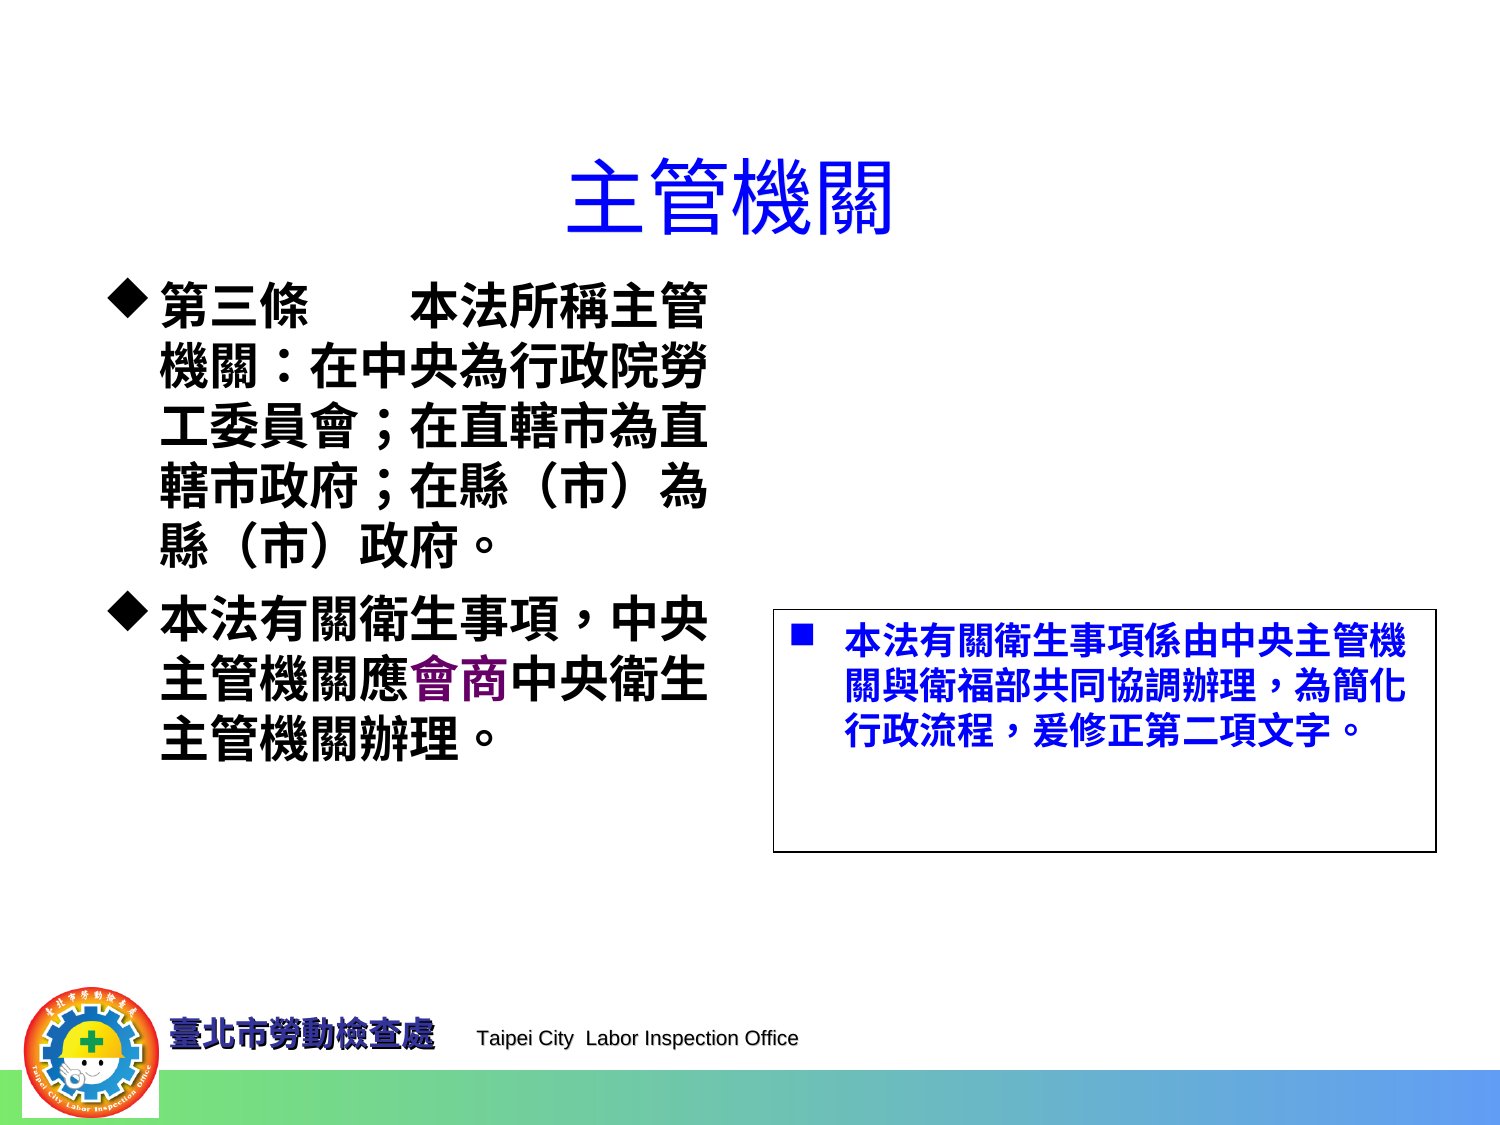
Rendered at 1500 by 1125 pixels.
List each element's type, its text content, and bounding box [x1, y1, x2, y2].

text_box 主管機關 [549, 137, 912, 253]
list 第三條 本法所稱主管機關：在中央為行政院勞工委員會；在直轄市為直轄市政府；在縣（市）為縣（市）政府。 本法有關衛生事項，中央主管機關應會商中央衛生主管機關辦理。 [88, 267, 751, 813]
list 本法有關衛生事項係由中央主管機關與衛福部共同協調辦理，為簡化行政流程，爰修正第二項文字。 [773, 609, 1437, 852]
picture [22, 987, 159, 1118]
